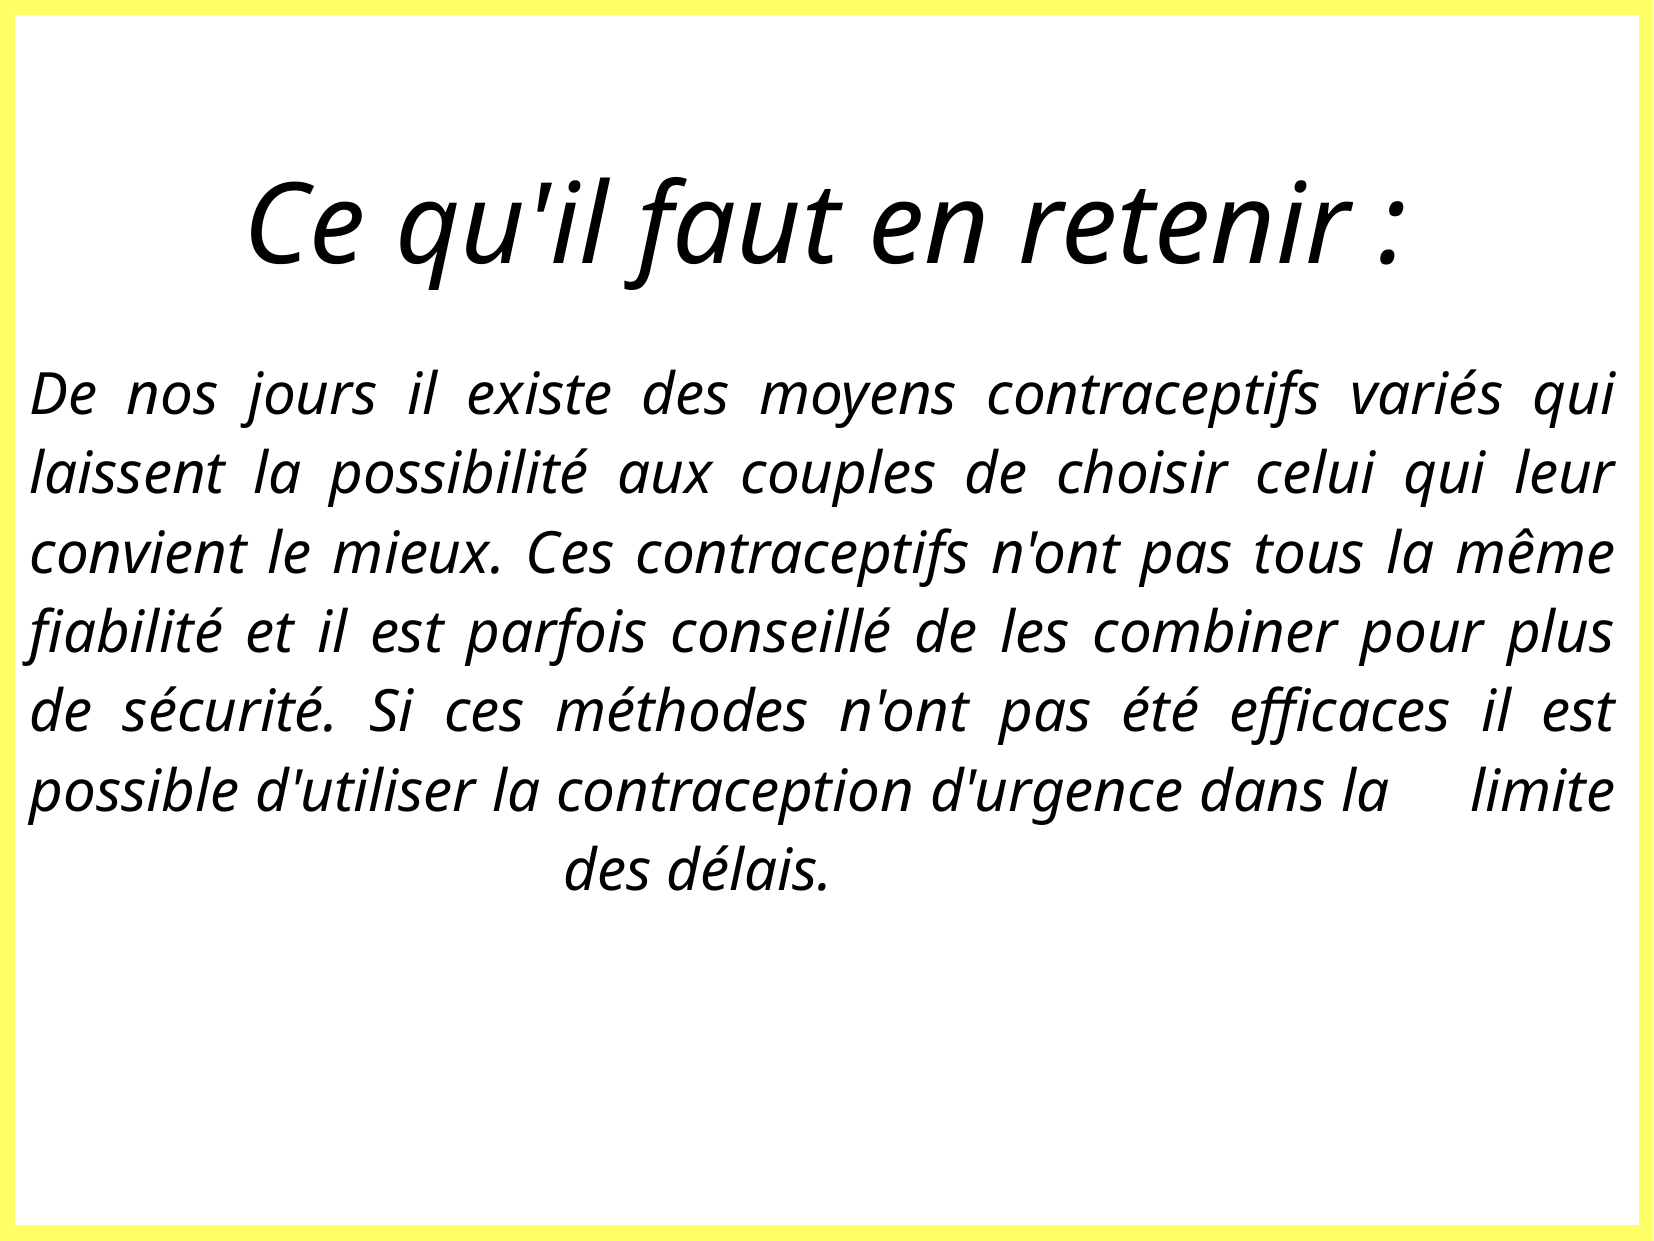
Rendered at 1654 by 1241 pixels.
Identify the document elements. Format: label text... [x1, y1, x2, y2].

text_box De nos jours il existe des moyens contraceptifs variés qui laissent la possibilité aux couples de choisir celui qui leur convient le mieux. Ces contraceptifs n'ont pas tous la même fiabilité et il est parfois conseillé de les combiner pour plus de sécurité. Si ces méthodes n'ont pas été efficaces il est possible d'utiliser la contraception d'urgence dans la limite des délais. [0, 330, 1654, 1084]
title Ce qu'il faut en retenir : [82, 55, 1571, 330]
